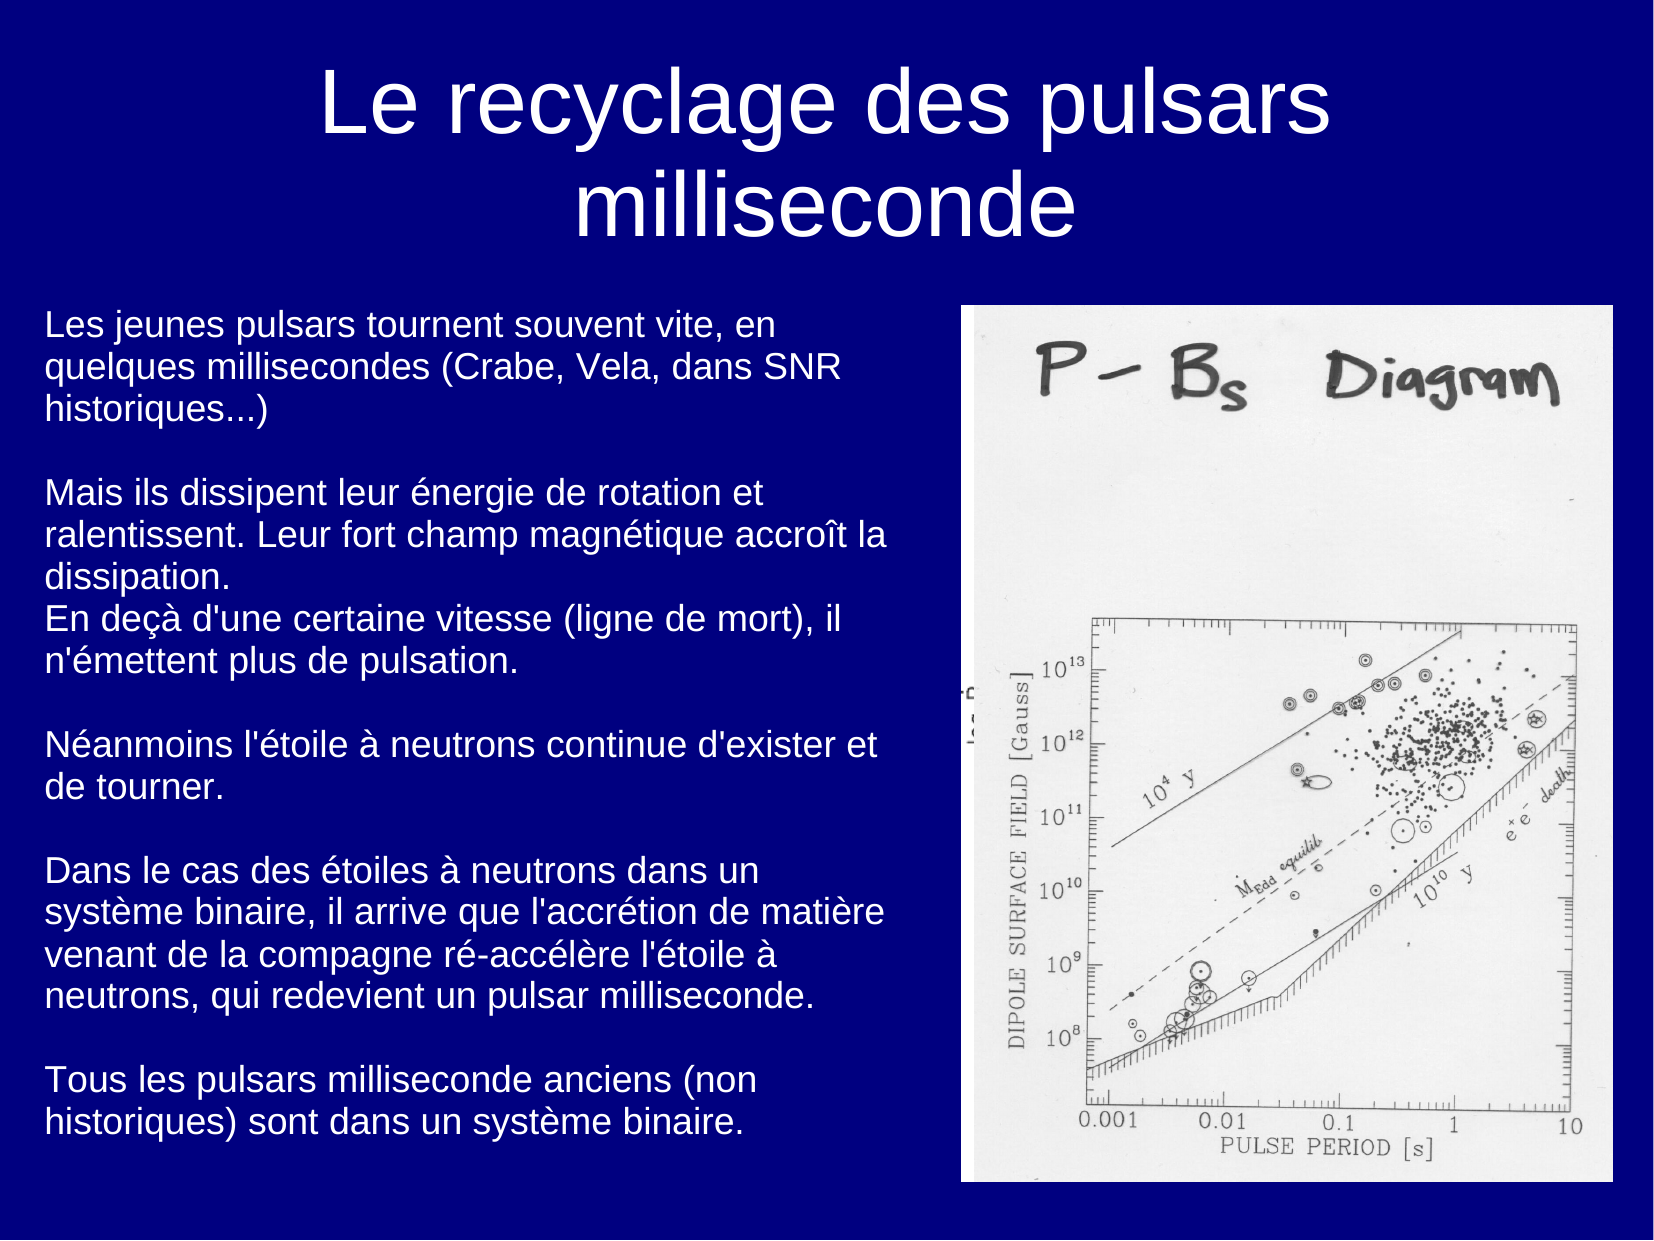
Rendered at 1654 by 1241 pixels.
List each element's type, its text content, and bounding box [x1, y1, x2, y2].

title Le recyclage des pulsars milliseconde [82, 49, 1571, 257]
text_box Les jeunes pulsars tournent souvent vite, en quelques millisecondes (Crabe, Vela, dans SNR historiques...) Mais ils dissipent leur énergie de rotation et ralentissent. Leur fort champ magnétique accroît la dissipation. En deçà d'une certaine vitesse (ligne de mort), il n'émettent plus de pulsation. Néanmoins l'étoile à neutrons continue d'exister et de tourner. Dans le cas des étoiles à neutrons dans un système binaire, il arrive que l'accrétion de matière venant de la compagne ré-accélère l'étoile à neutrons, qui redevient un pulsar milliseconde. Tous les pulsars milliseconde anciens (non historiques) sont dans un système binaire. [29, 295, 916, 1194]
picture [961, 305, 1613, 1182]
